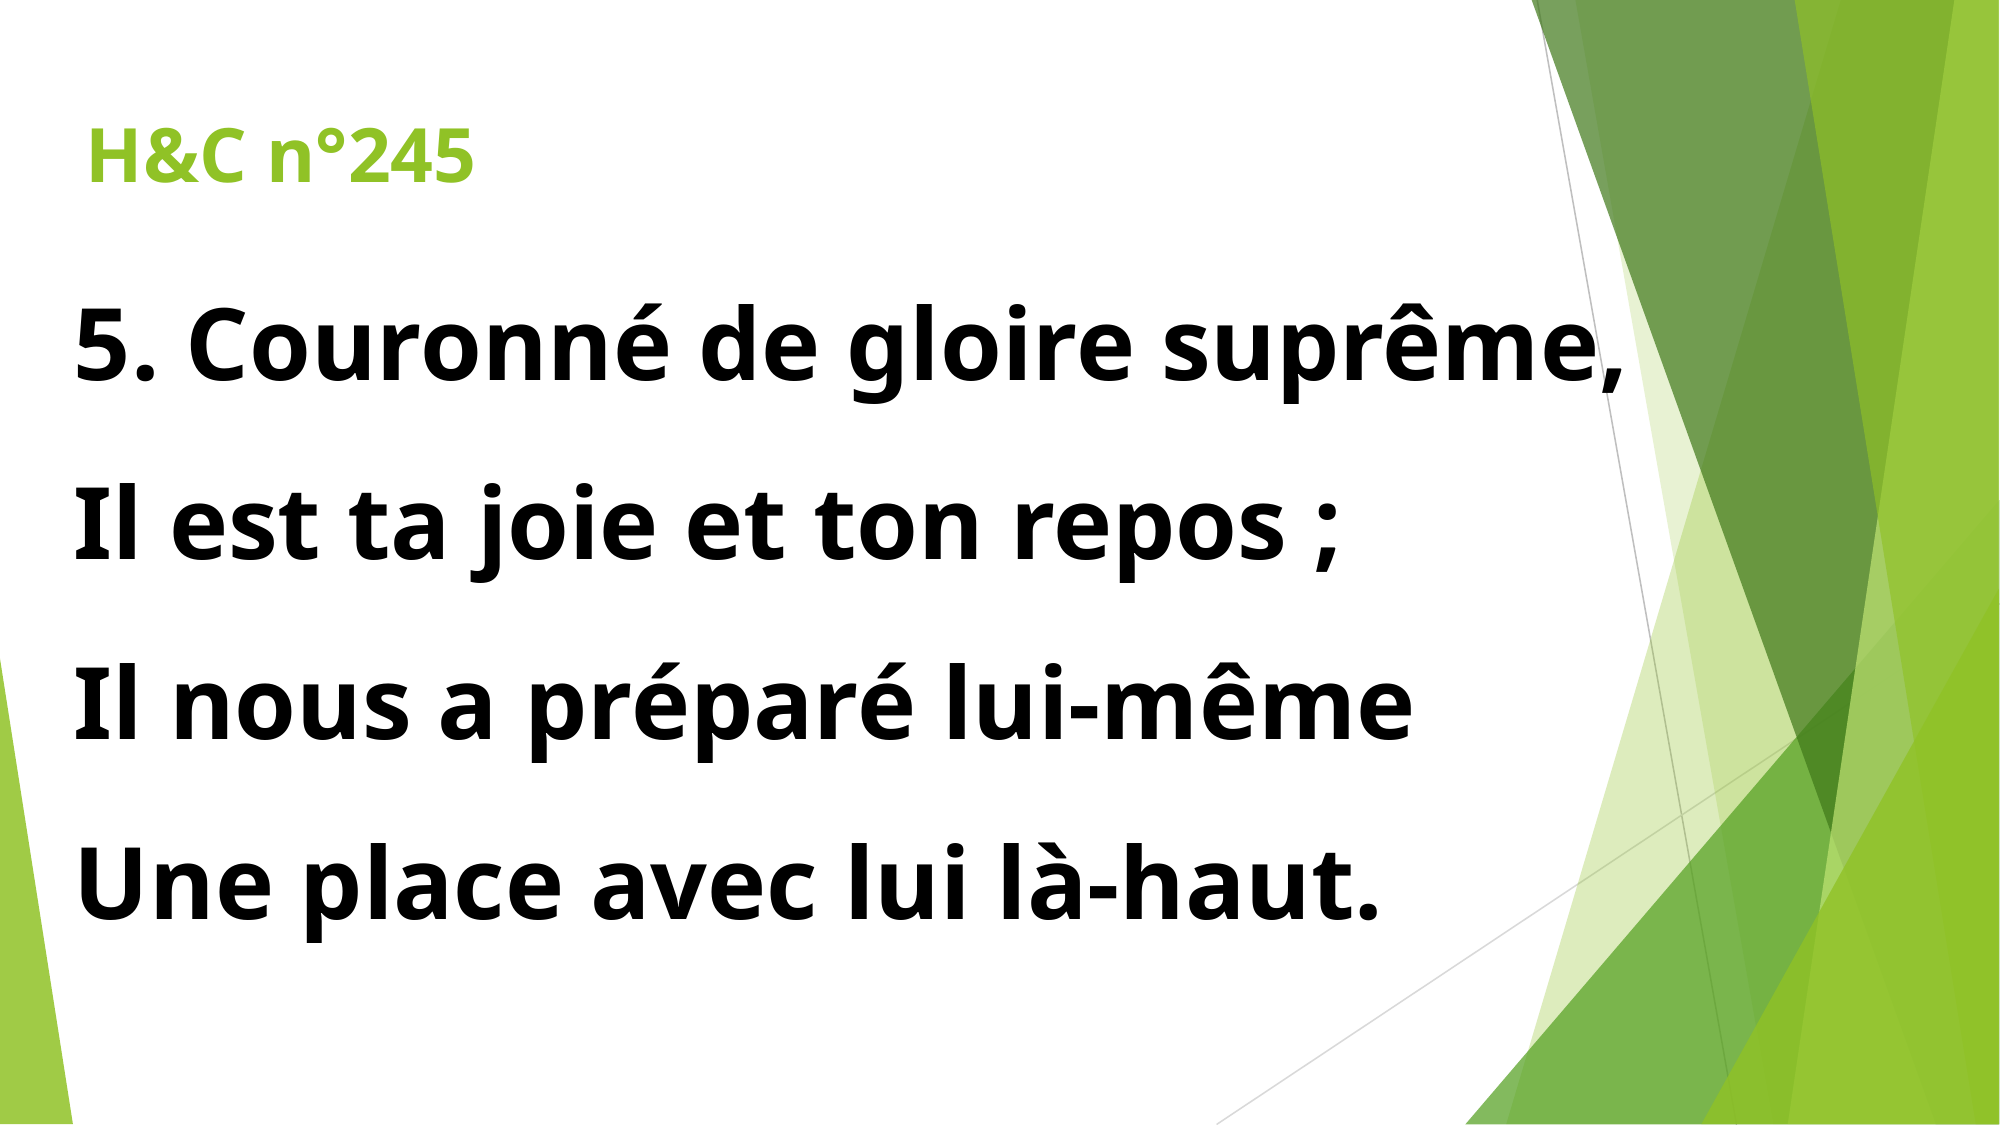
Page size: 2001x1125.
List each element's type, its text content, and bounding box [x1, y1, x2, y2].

text_box 5. Couronné de gloire suprême, Il est ta joie et ton repos ; Il nous a préparé lui-même Une place avec lui là-haut. [59, 212, 1961, 1074]
text_box H&C n°245 [70, 99, 1522, 212]
